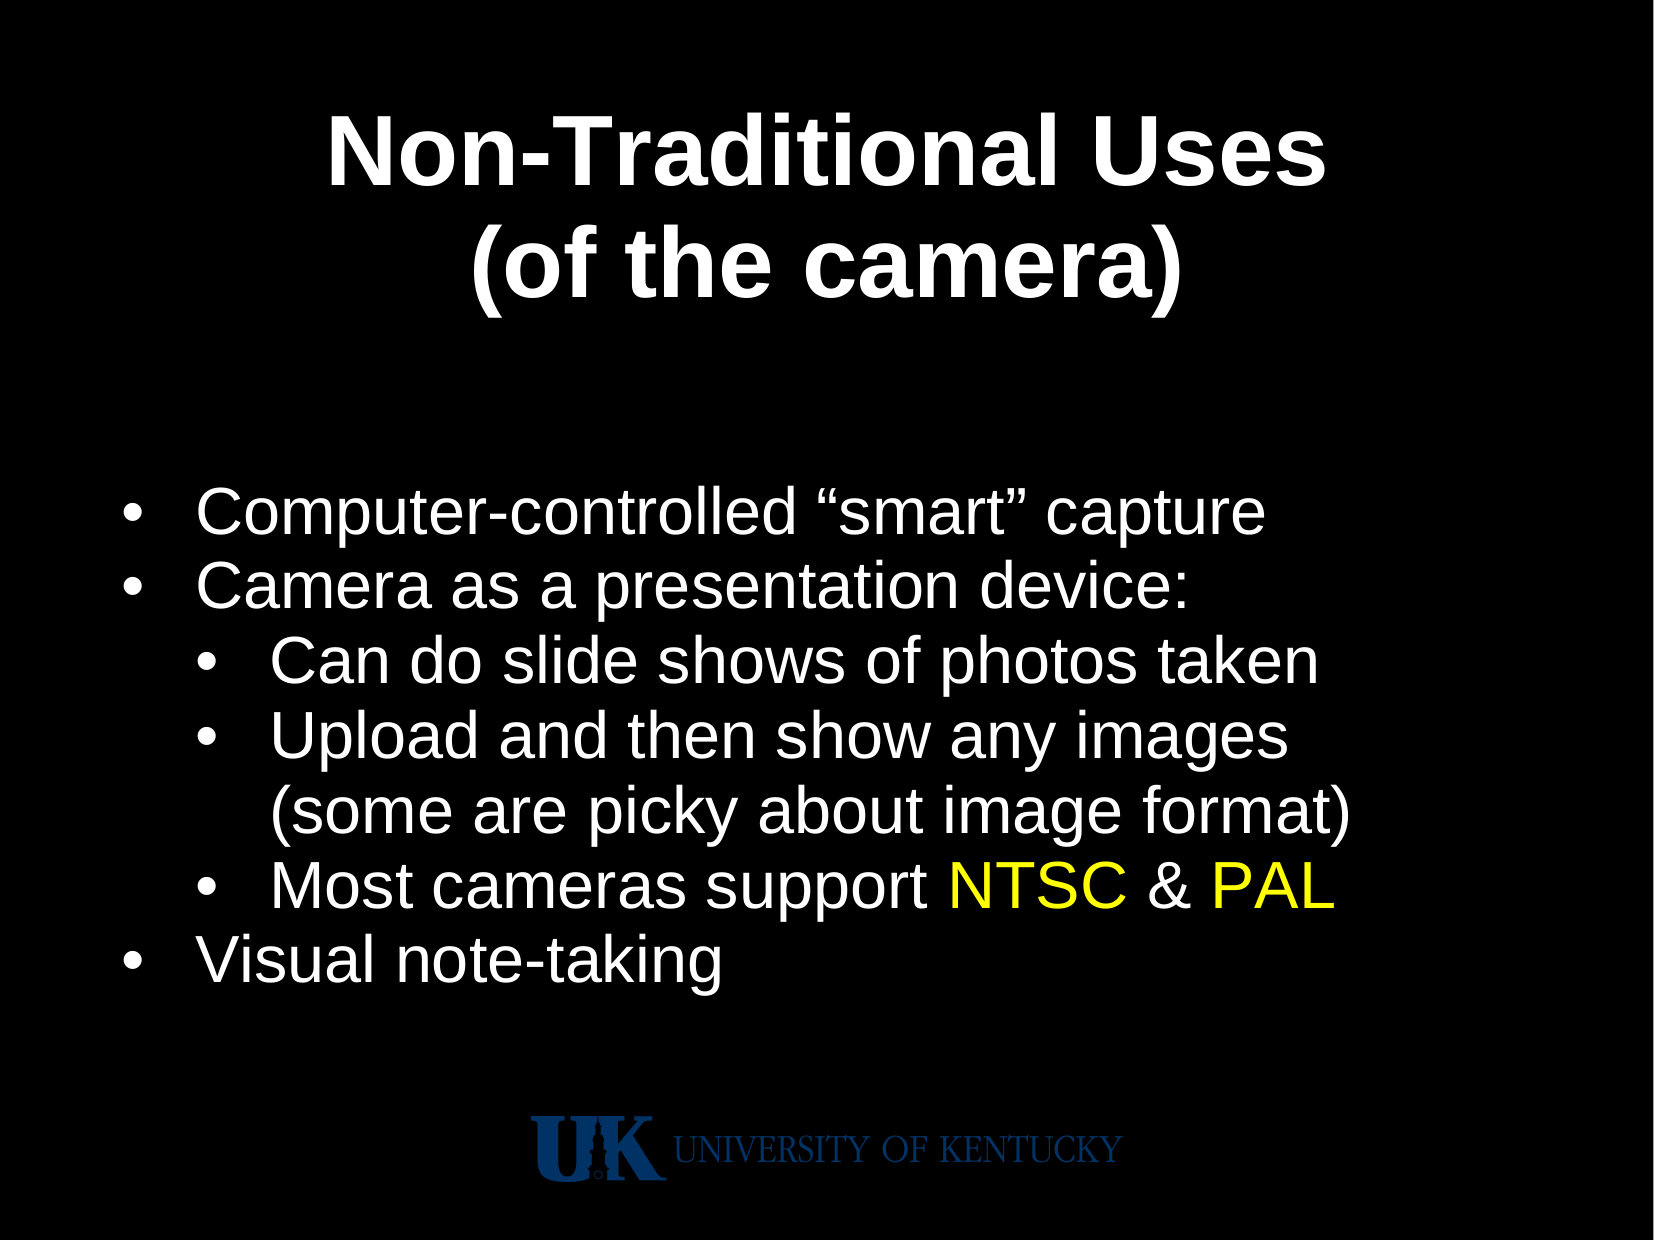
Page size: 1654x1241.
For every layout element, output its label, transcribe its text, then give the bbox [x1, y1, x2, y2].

picture [531, 1116, 1123, 1182]
subtitle • Computer-controlled “smart” capture • Camera as a presentation device: • Can do slide shows of photos taken • Upload and then show any images (some are picky about image format) • Most cameras support NTSC & PAL • Visual note-taking [121, 344, 1534, 1127]
title Non-Traditional Uses (of the camera) [121, 78, 1534, 335]
